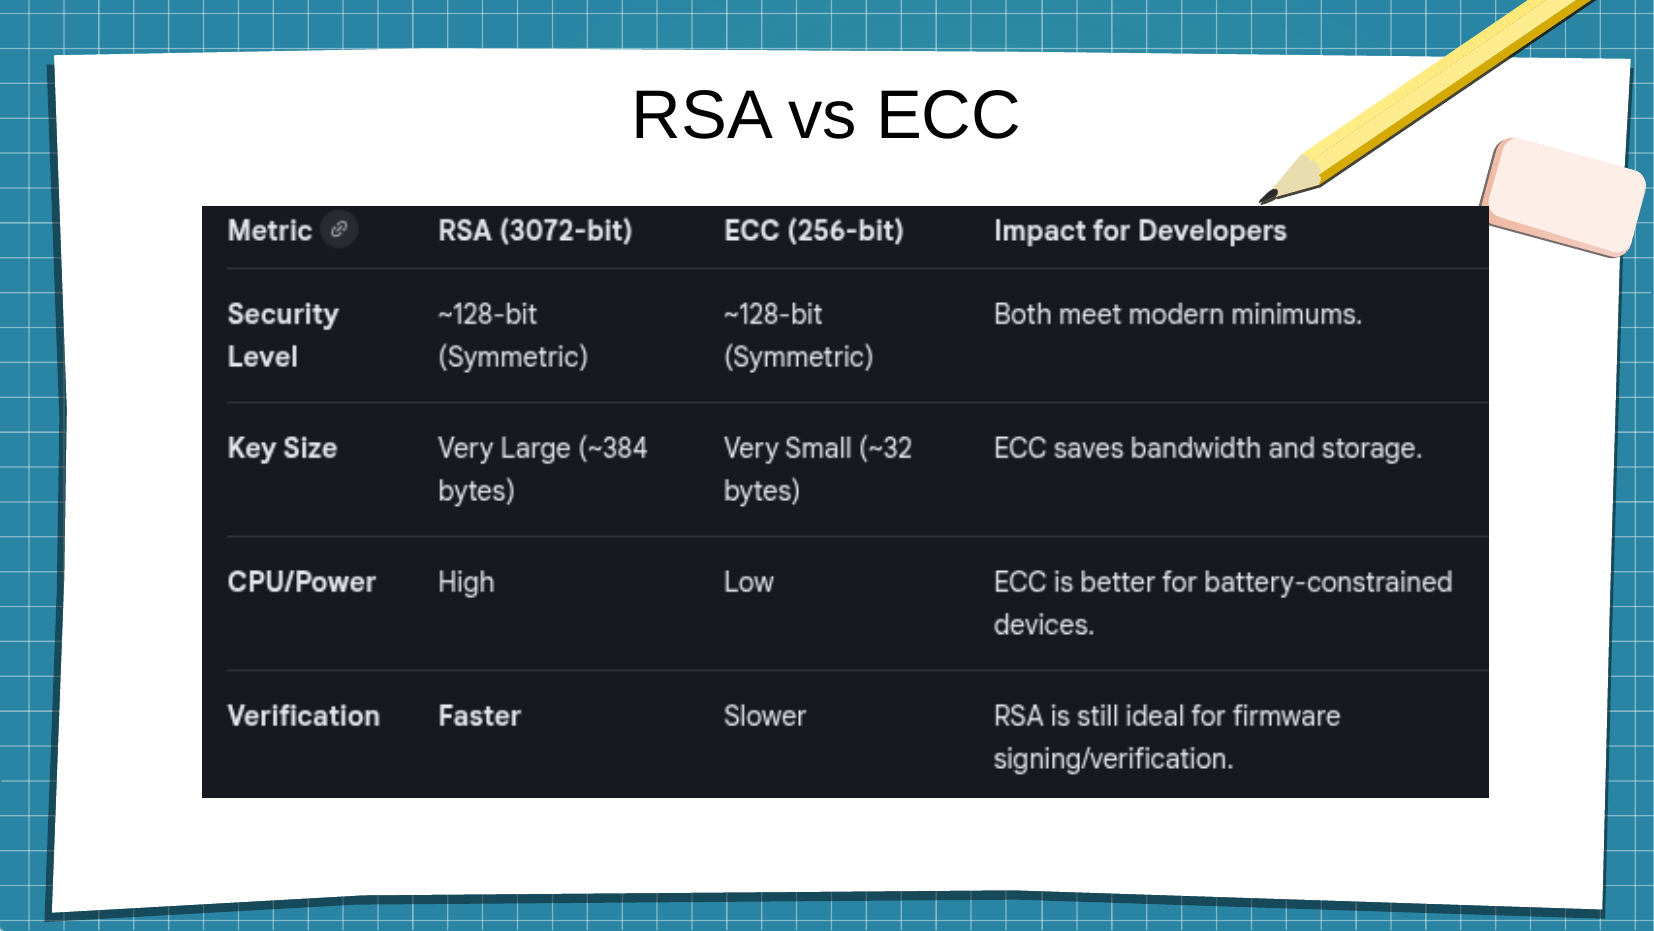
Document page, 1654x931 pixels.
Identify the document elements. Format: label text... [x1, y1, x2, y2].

title RSA vs ECC [82, 37, 1571, 193]
picture [202, 206, 1489, 798]
